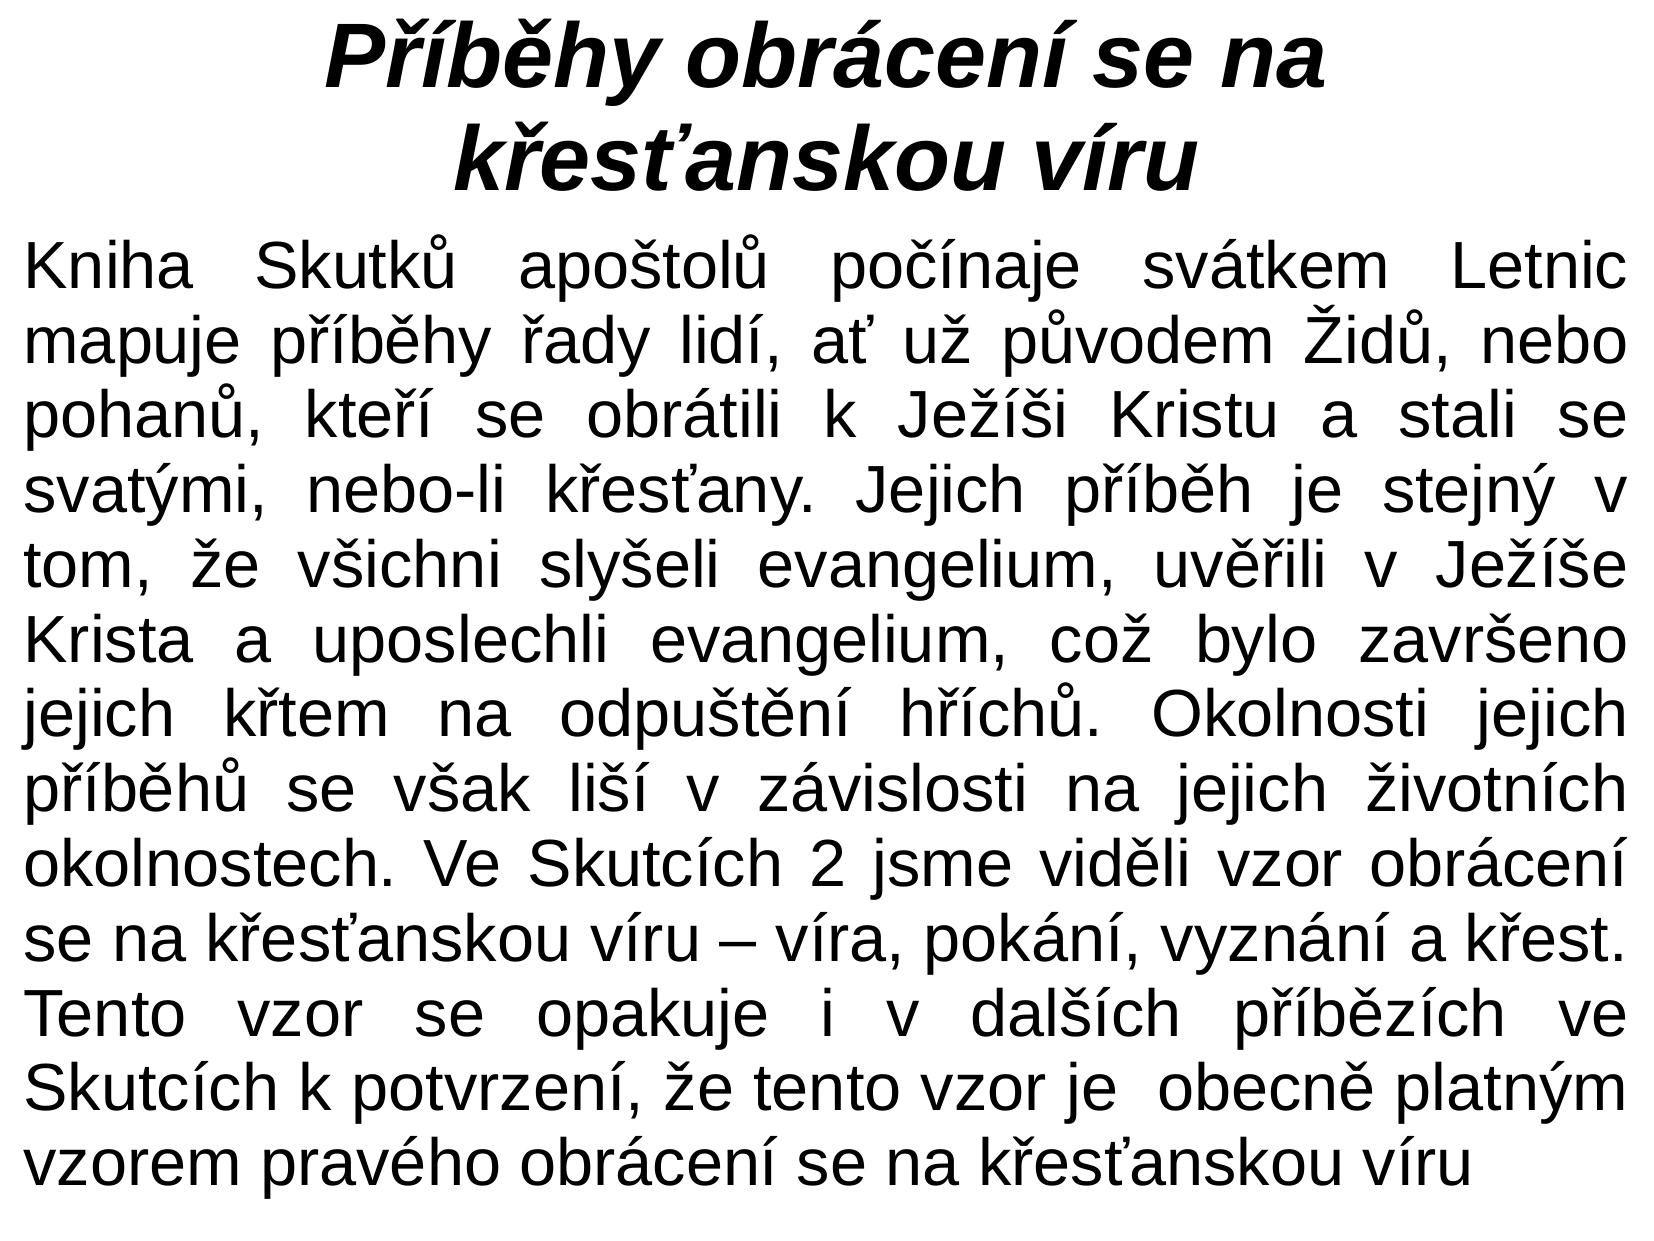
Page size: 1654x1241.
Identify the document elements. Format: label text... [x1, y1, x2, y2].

subtitle Kniha Skutků apoštolů počínaje svátkem Letnic mapuje příběhy řady lidí, ať už původem Židů, nebo pohanů, kteří se obrátili k Ježíši Kristu a stali se svatými, nebo-li křesťany. Jejich příběh je stejný v tom, že všichni slyšeli evangelium, uvěřili v Ježíše Krista a uposlechli evangelium, což bylo završeno jejich křtem na odpuštění hříchů. Okolnosti jejich příběhů se však liší v závislosti na jejich životních okolnostech. Ve Skutcích 2 jsme viděli vzor obrácení se na křesťanskou víru – víra, pokání, vyznání a křest. Tento vzor se opakuje i v dalších příbězích ve Skutcích k potvrzení, že tento vzor je obecně platným vzorem pravého obrácení se na křesťanskou víru [23, 0, 1630, 1241]
